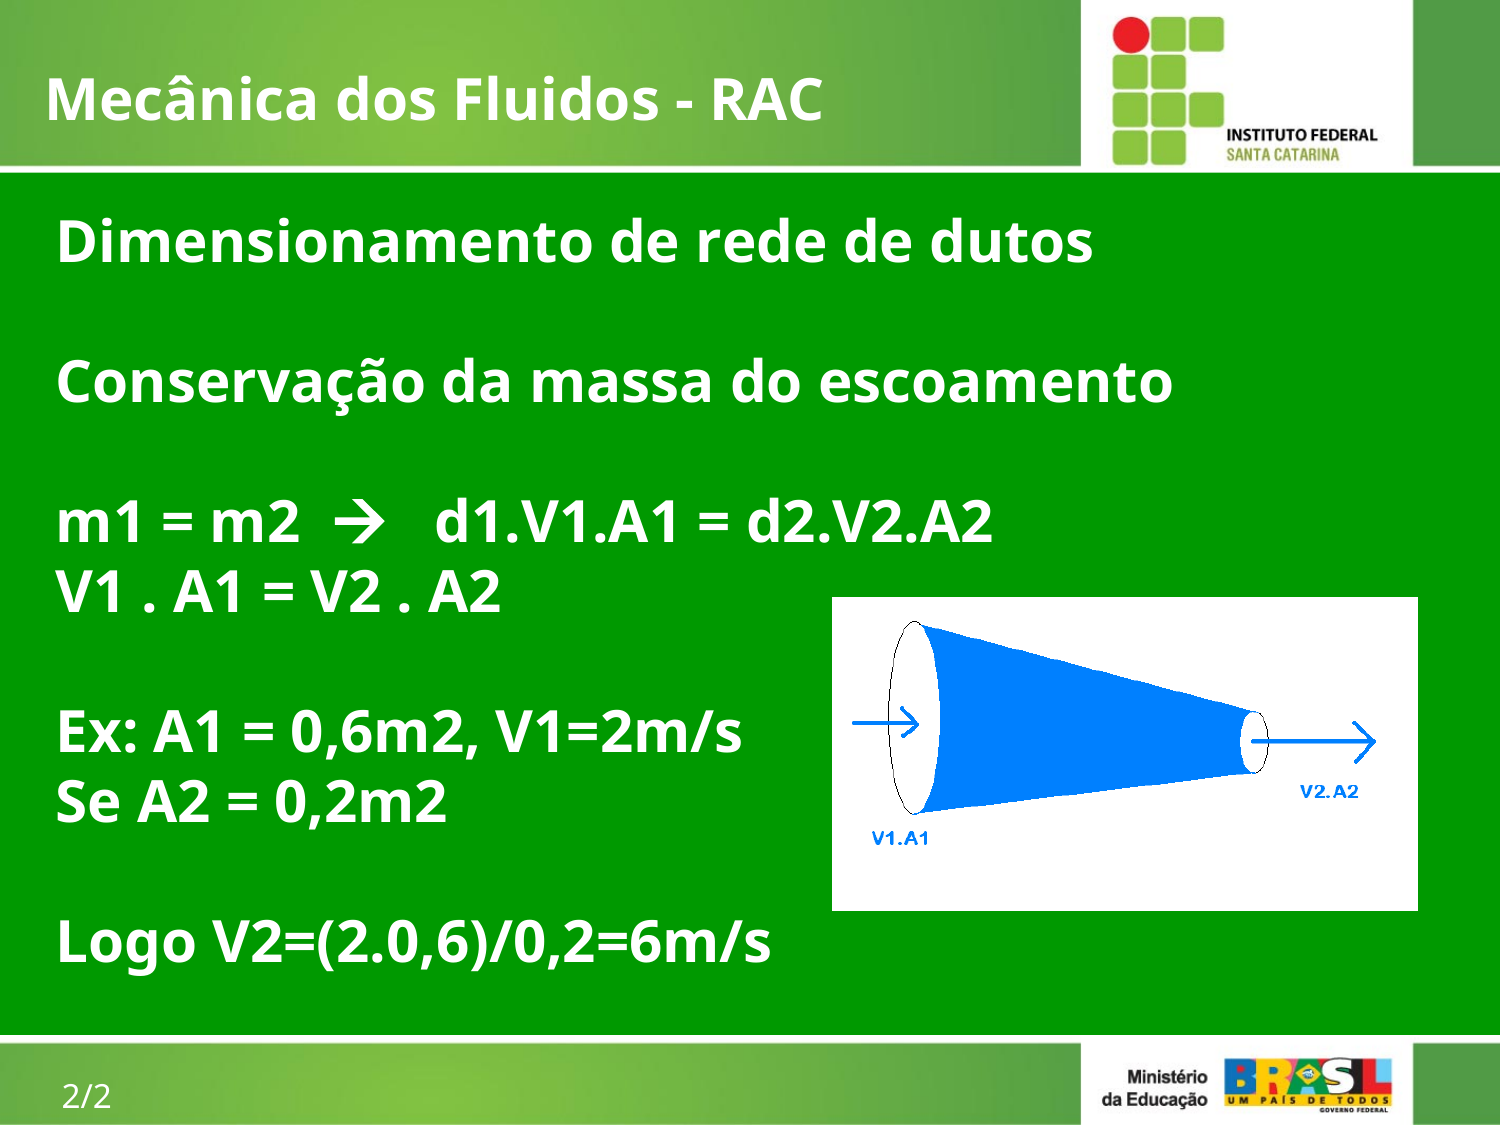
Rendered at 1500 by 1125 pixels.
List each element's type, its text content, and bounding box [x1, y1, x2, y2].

text_box Dimensionamento de rede de dutos Conservação da massa do escoamento m1 = m2  d1.V1.A1 = d2.V2.A2 V1 . A1 = V2 . A2 Ex: A1 = 0,6m2, V1=2m/s Se A2 = 0,2m2 Logo V2=(2.0,6)/0,2=6m/s [41, 196, 1500, 982]
picture [0, 0, 1500, 172]
picture [0, 1035, 1500, 1125]
text_box Mecânica dos Fluidos - RAC [29, 54, 928, 141]
text_box [0, 172, 1500, 1035]
picture [832, 597, 1418, 911]
text_box 2/2 [46, 1036, 151, 1123]
